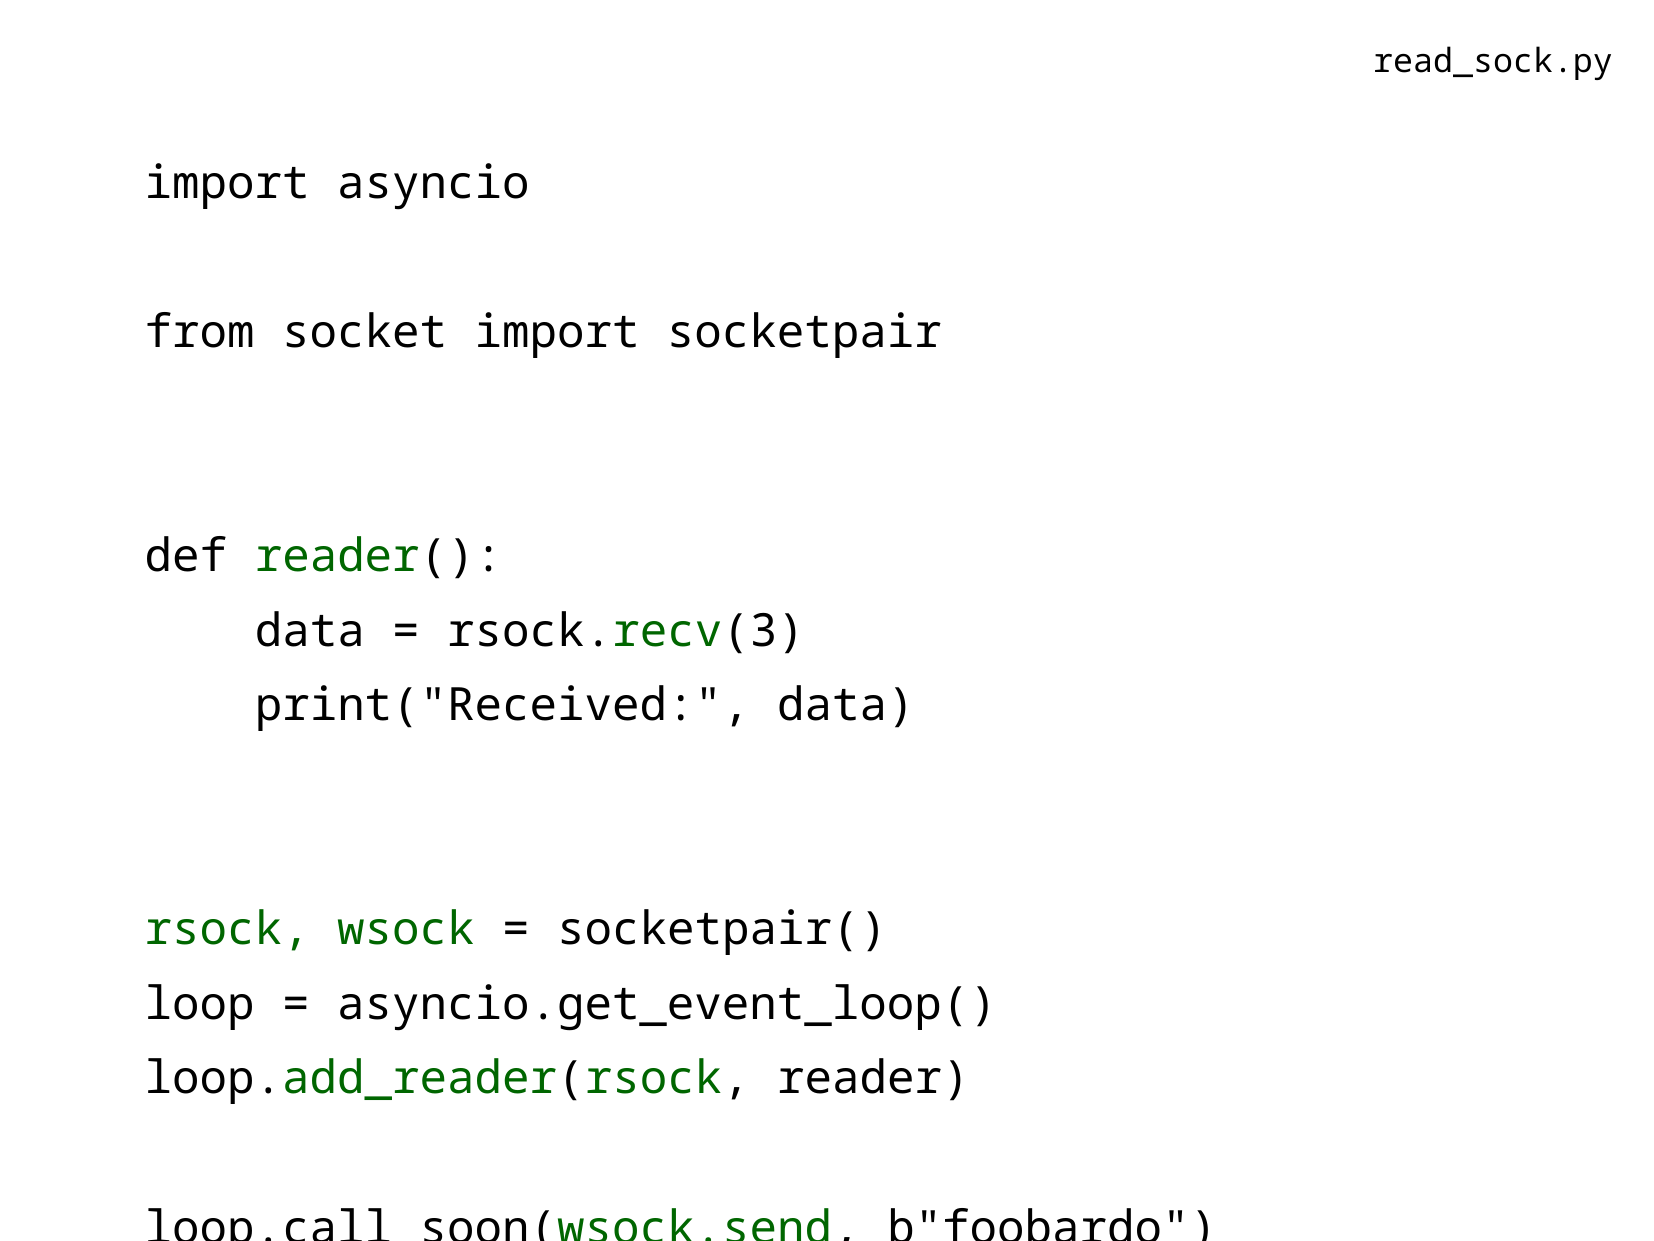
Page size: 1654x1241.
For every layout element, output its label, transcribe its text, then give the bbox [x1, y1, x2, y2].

text_box import asyncio from socket import socketpair def reader(): data = rsock.recv(3) print("Received:", data) rsock, wsock = socketpair() loop = asyncio.get_event_loop() loop.add_reader(rsock, reader) loop.call_soon(wsock.send, b"foobardo") loop.run_forever() [129, 141, 1627, 1146]
text_box read_sock.py [1358, 29, 1633, 83]
